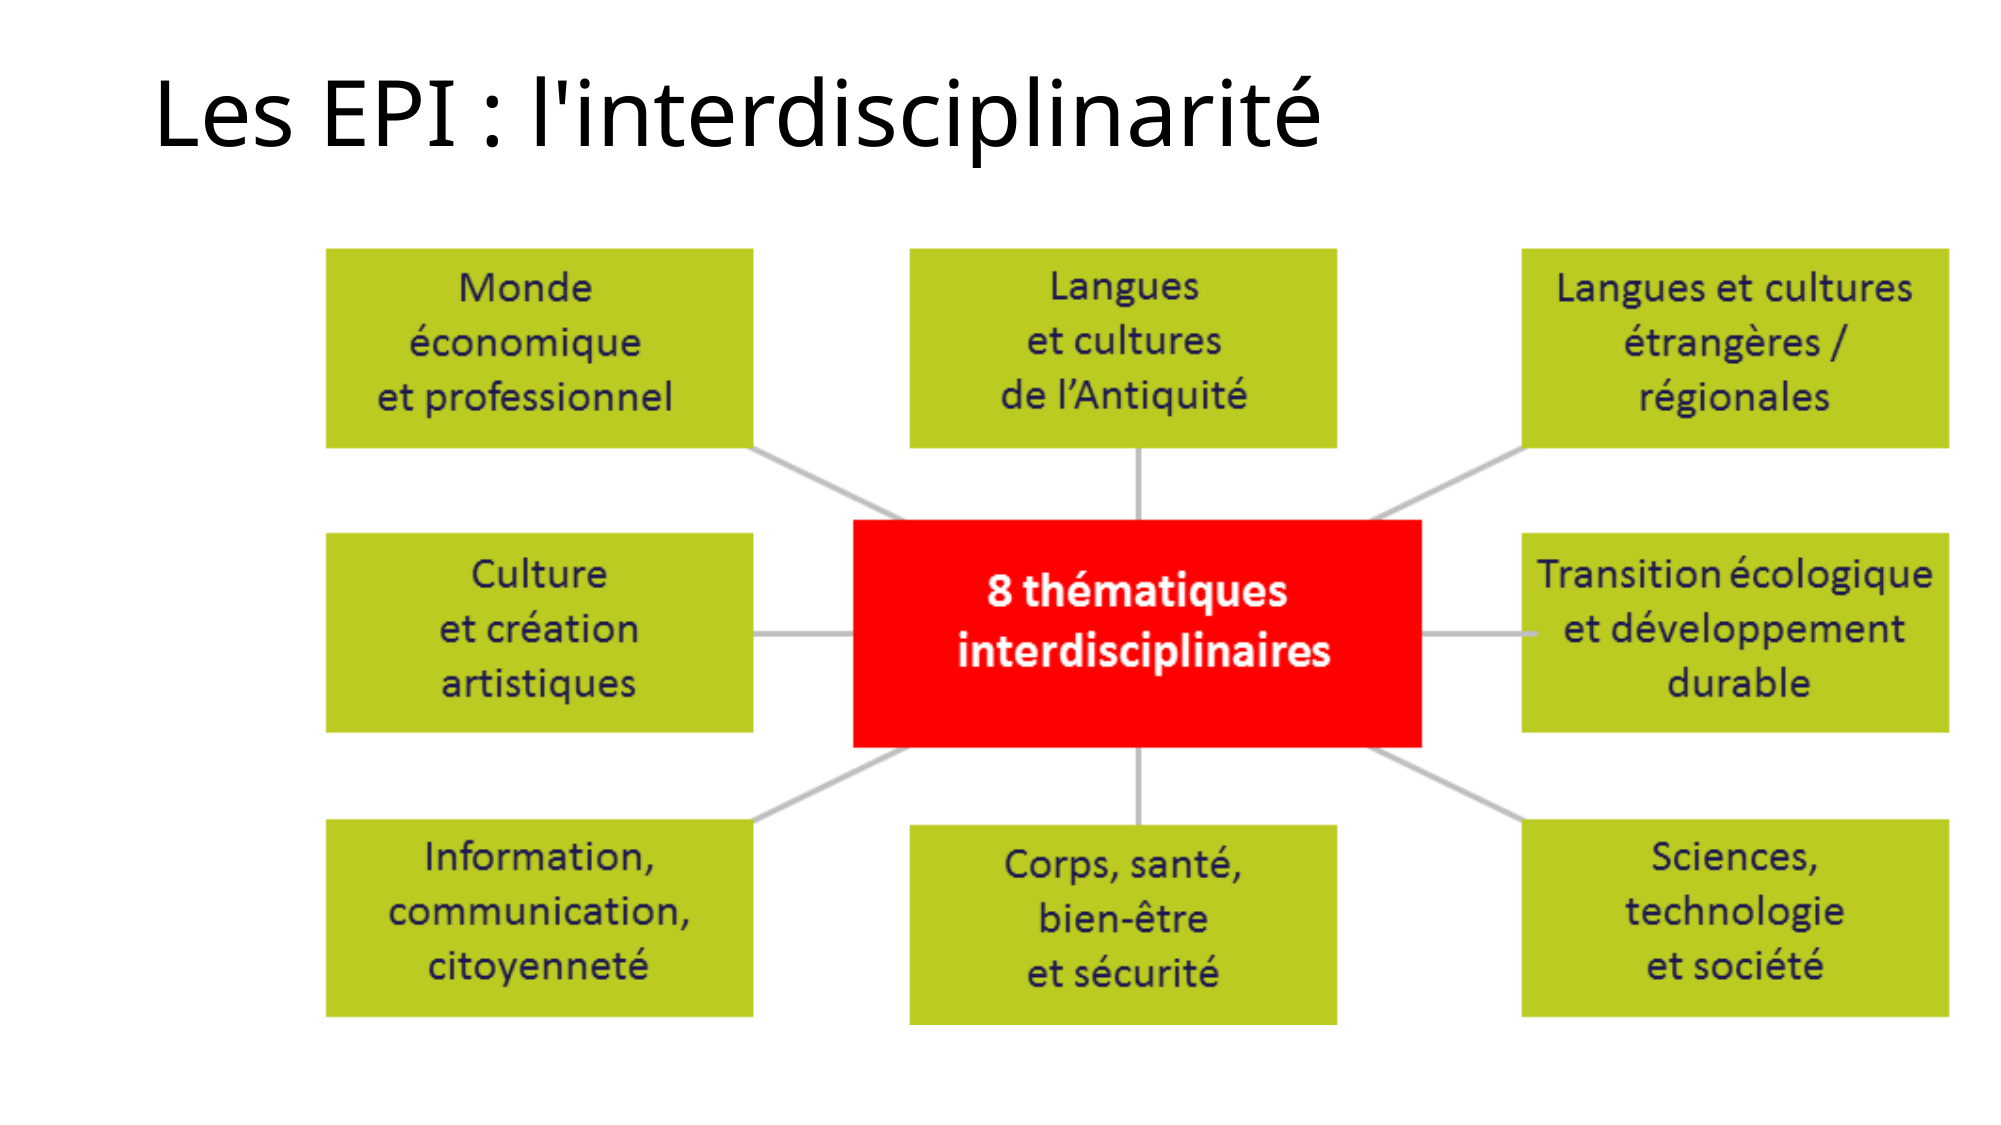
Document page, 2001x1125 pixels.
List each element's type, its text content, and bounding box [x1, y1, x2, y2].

picture [317, 234, 1961, 1025]
title Les EPI : l'interdisciplinarité [137, 59, 1863, 278]
